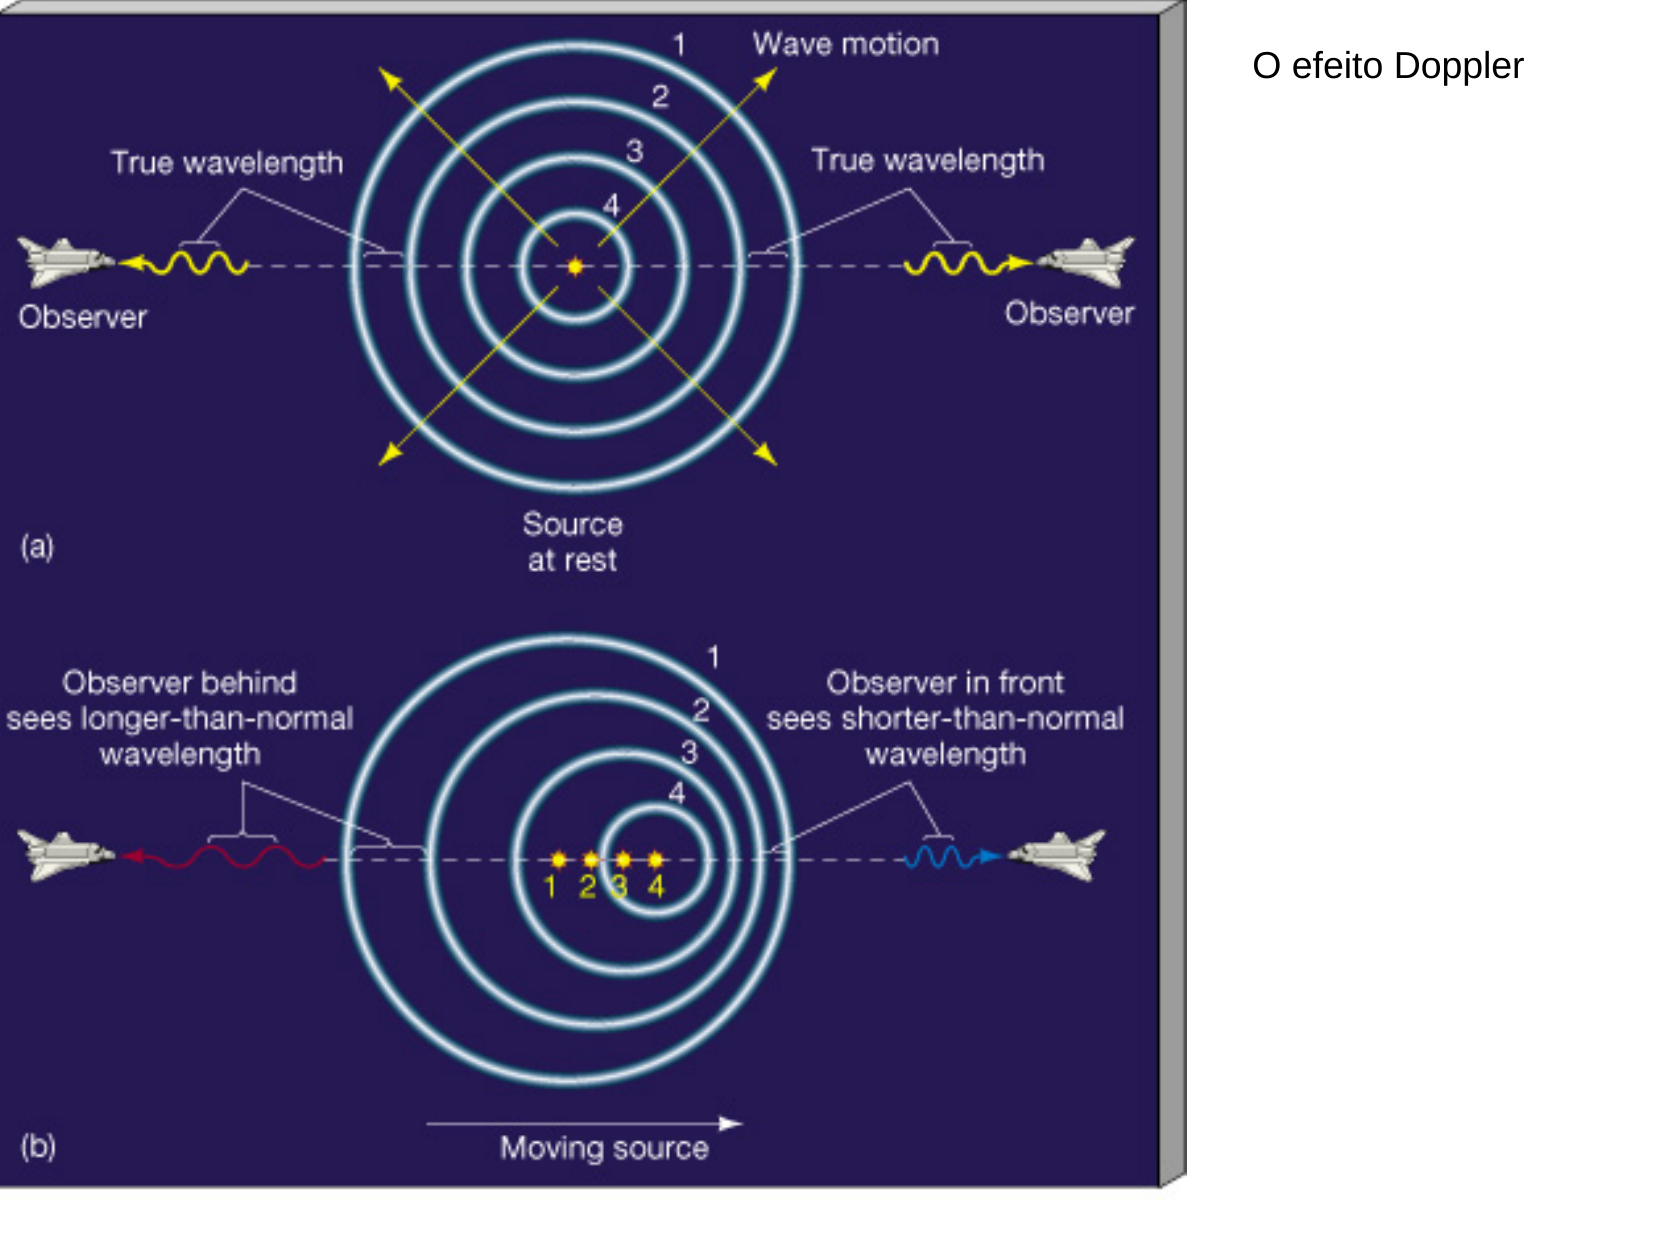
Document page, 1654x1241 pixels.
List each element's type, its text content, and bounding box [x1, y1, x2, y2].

picture [0, 0, 1187, 1201]
text_box O efeito Doppler [1237, 37, 1651, 95]
